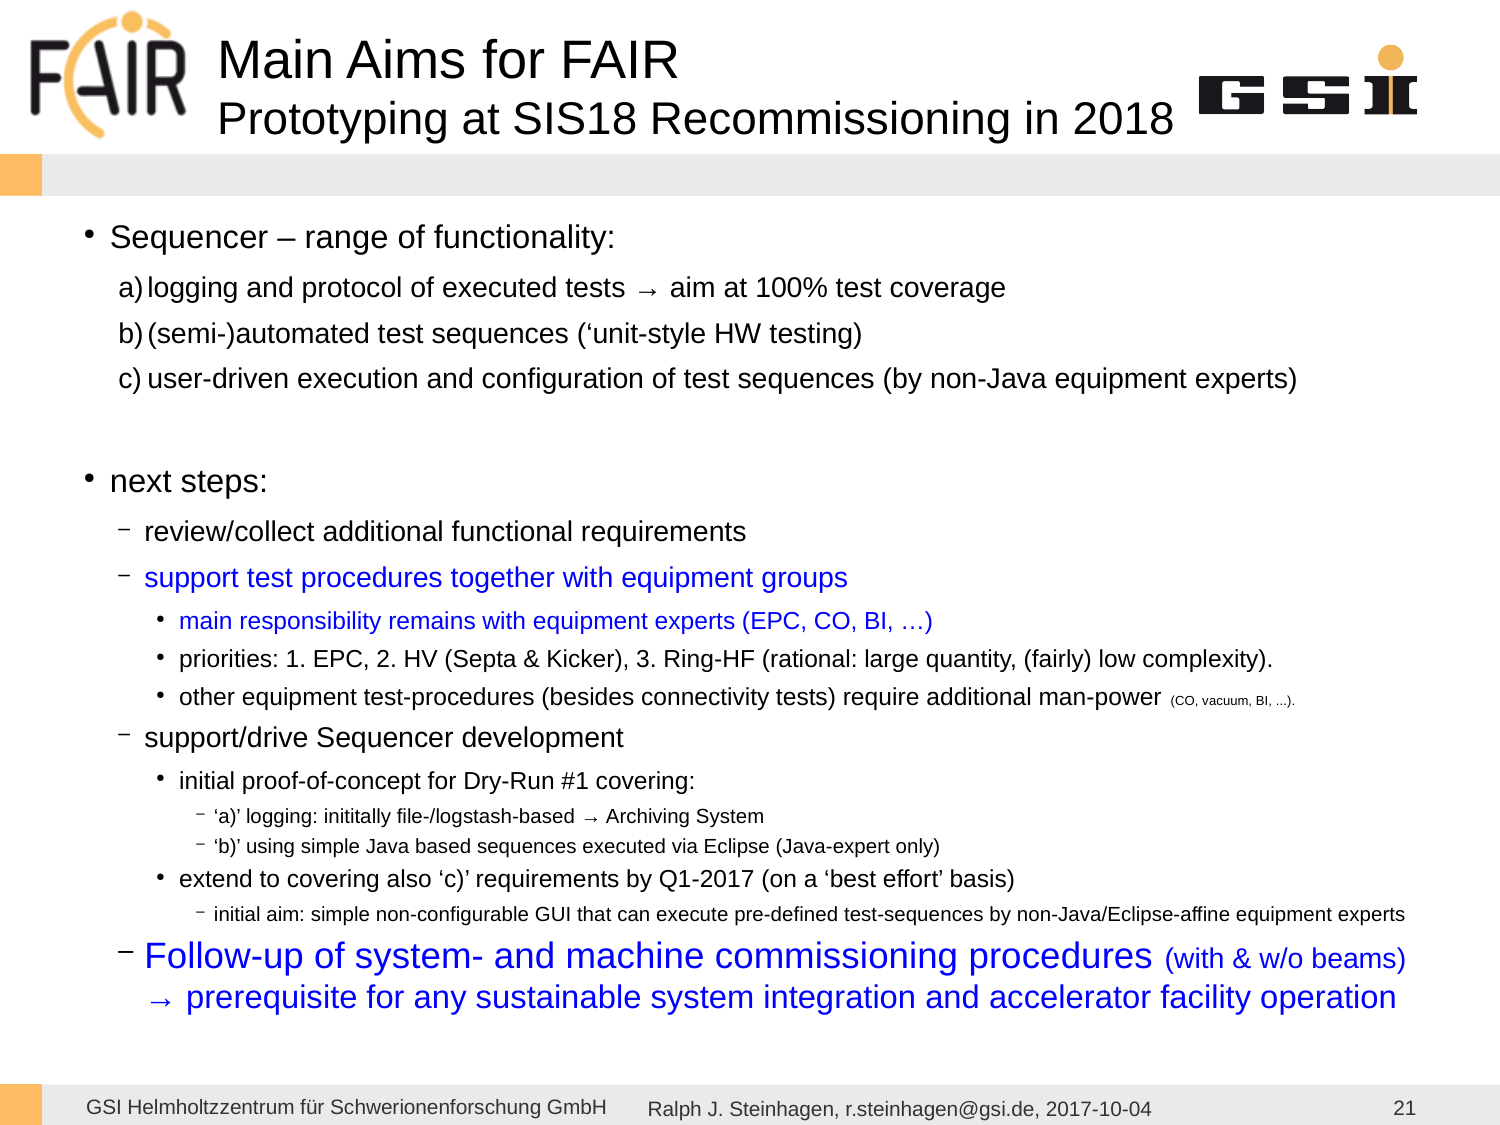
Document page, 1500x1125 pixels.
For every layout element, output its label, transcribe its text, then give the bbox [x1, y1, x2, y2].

picture [30, 9, 187, 141]
picture [1197, 42, 1419, 117]
list Sequencer – range of functionality: logging and protocol of executed tests → aim at 100% test coverage (semi-)automated test sequences (‘unit-style HW testing) user-driven execution and configuration of test sequences (by non-Java equipment experts) next steps: review/collect additional functional requirements support test procedures together with equipment groups main responsibility remains with equipment experts (EPC, CO, BI, …) priorities: 1. EPC, 2. HV (Septa & Kicker), 3. Ring-HF (rational: large quantity, (fairly) low complexity). other equipment test-procedures (besides connectivity tests) require additional man-power (CO, vacuum, BI, ...). support/drive Sequencer development initial proof-of-concept for Dry-Run #1 covering: ‘a)’ logging: inititally file-/logstash-based → Archiving System ‘b)’ using simple Java based sequences executed via Eclipse (Java-expert only) extend to covering also ‘c)’ requirements by Q1-2017 (on a ‘best effort’ basis) initial aim: simple non-configurable GUI that can execute pre-defined test-sequences by non-Java/Eclipse-affine equipment experts Follow-up of system- and machine commissioning procedures (with & w/o beams) → prerequisite for any sustainable system integration and accelerator facility operation [75, 215, 1425, 1055]
title Main Aims for FAIR Prototyping at SIS18 Recommissioning in 2018 [217, 20, 1180, 147]
